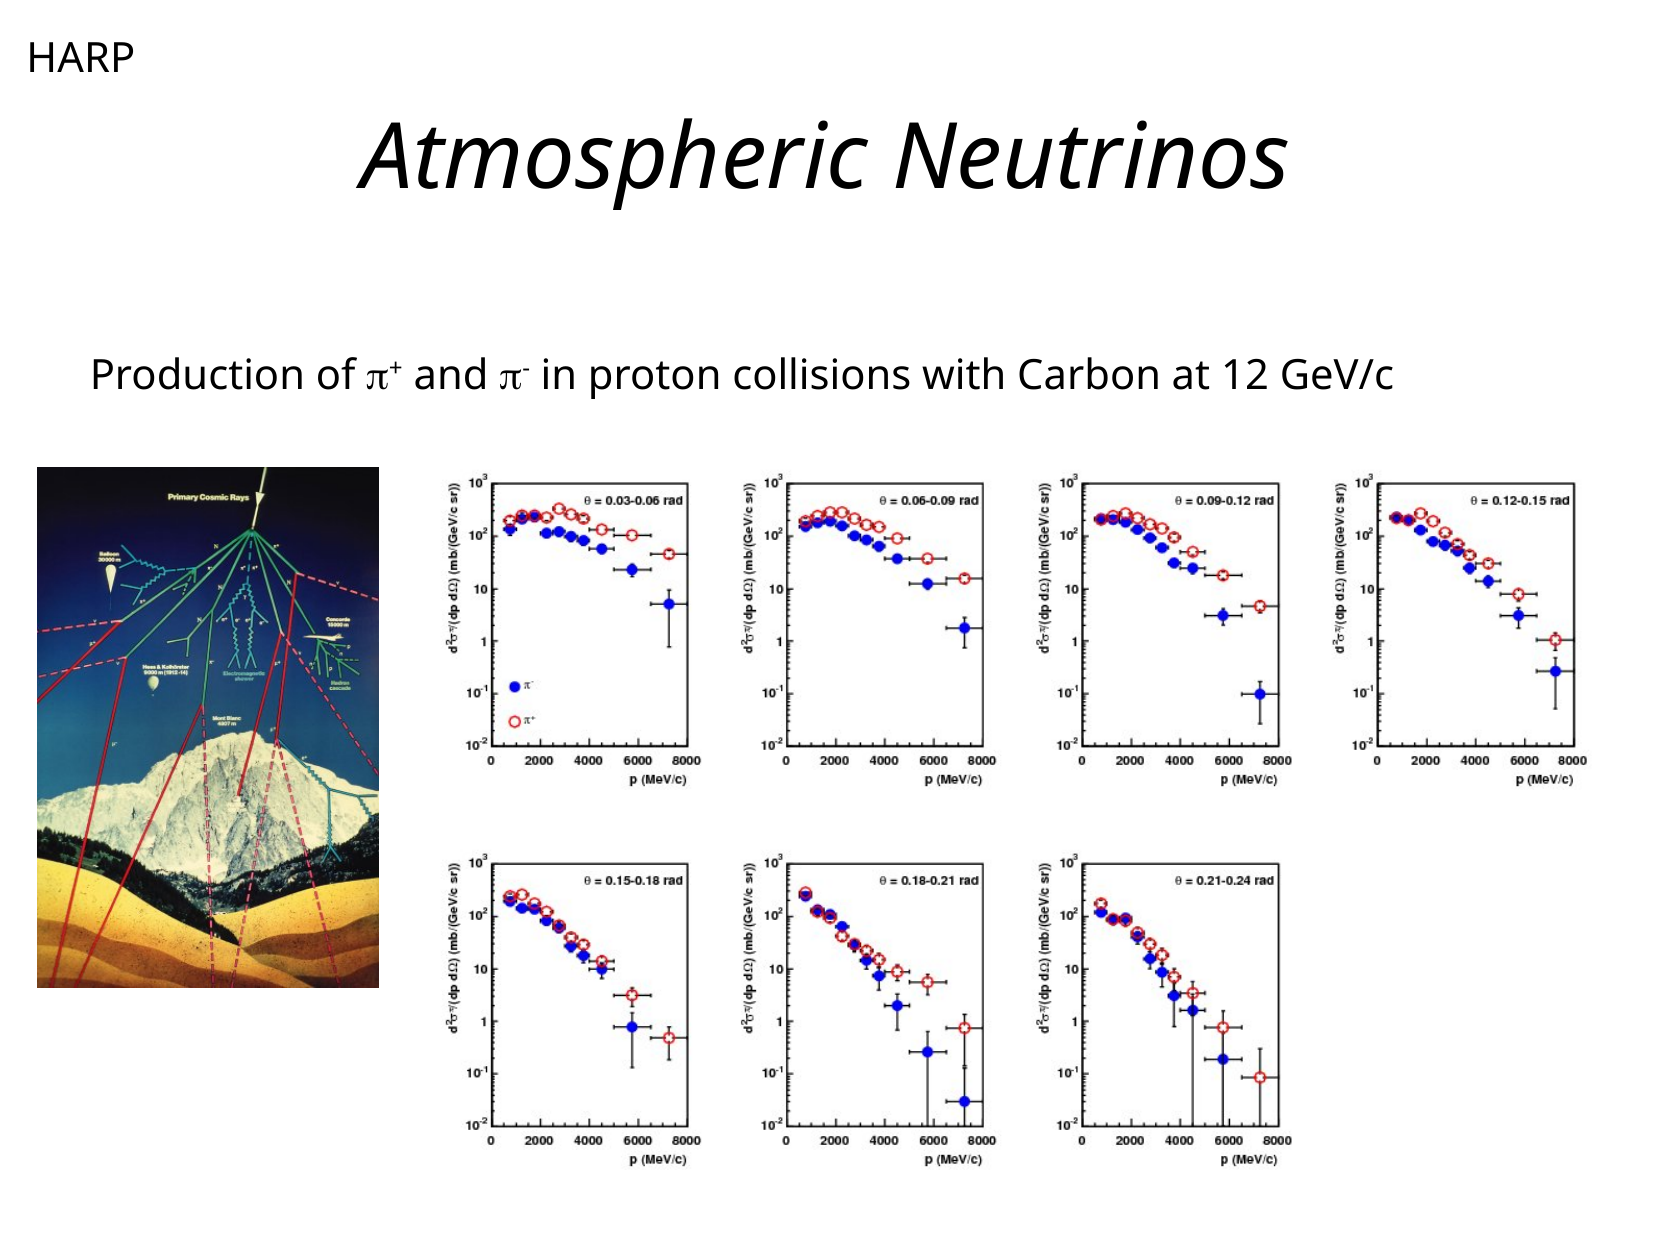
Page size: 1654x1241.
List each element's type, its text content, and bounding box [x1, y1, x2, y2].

text_box Production of p+ and p- in proton collisions with Carbon at 12 GeV/c [75, 337, 1532, 408]
picture [37, 467, 379, 988]
picture [431, 440, 1613, 1201]
title Atmospheric Neutrinos [82, 56, 1571, 250]
text_box HARP [11, 20, 448, 90]
